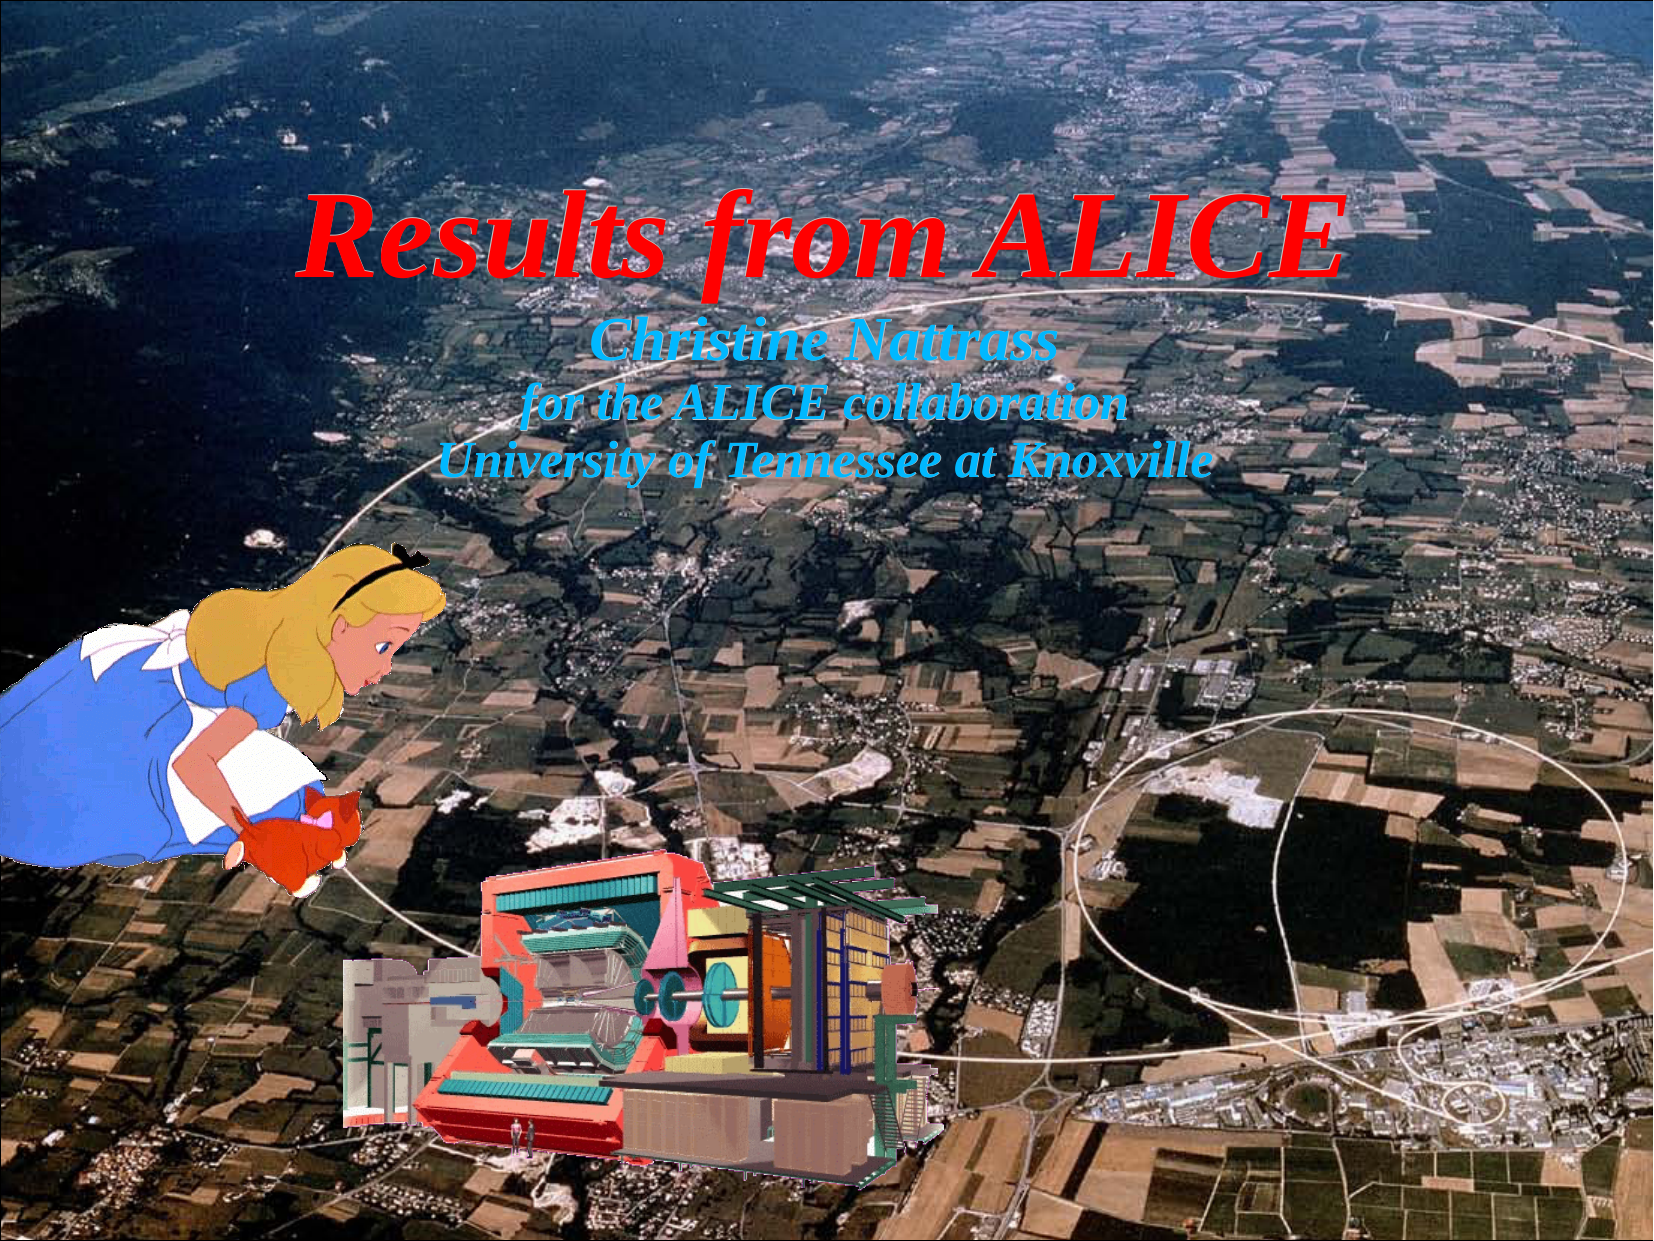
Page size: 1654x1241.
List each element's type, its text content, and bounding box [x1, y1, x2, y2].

text_box Results from ALICE Christine Nattrass for the ALICE collaboration University of Tennessee at Knoxville [1, 158, 1650, 509]
picture [0, 1, 1653, 1240]
